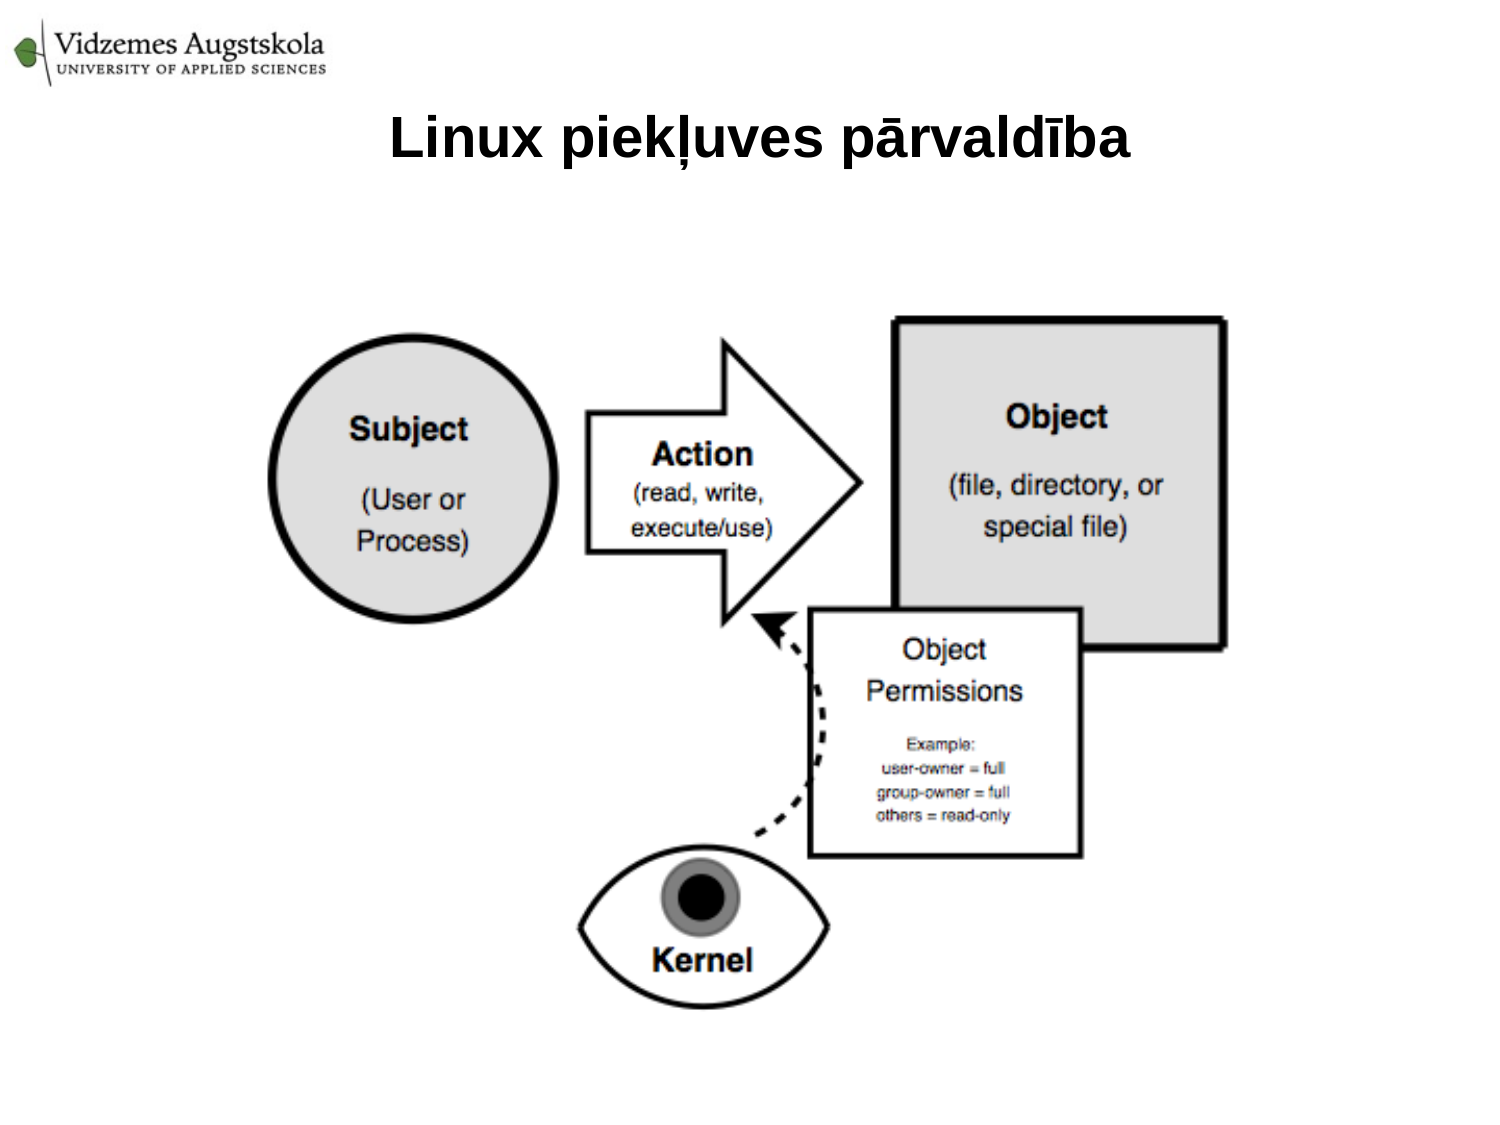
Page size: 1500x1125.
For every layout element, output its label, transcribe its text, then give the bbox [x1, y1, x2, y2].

picture [5, 2, 334, 102]
title Linux piekļuves pārvaldība [75, 106, 1426, 172]
picture [171, 250, 1328, 1074]
